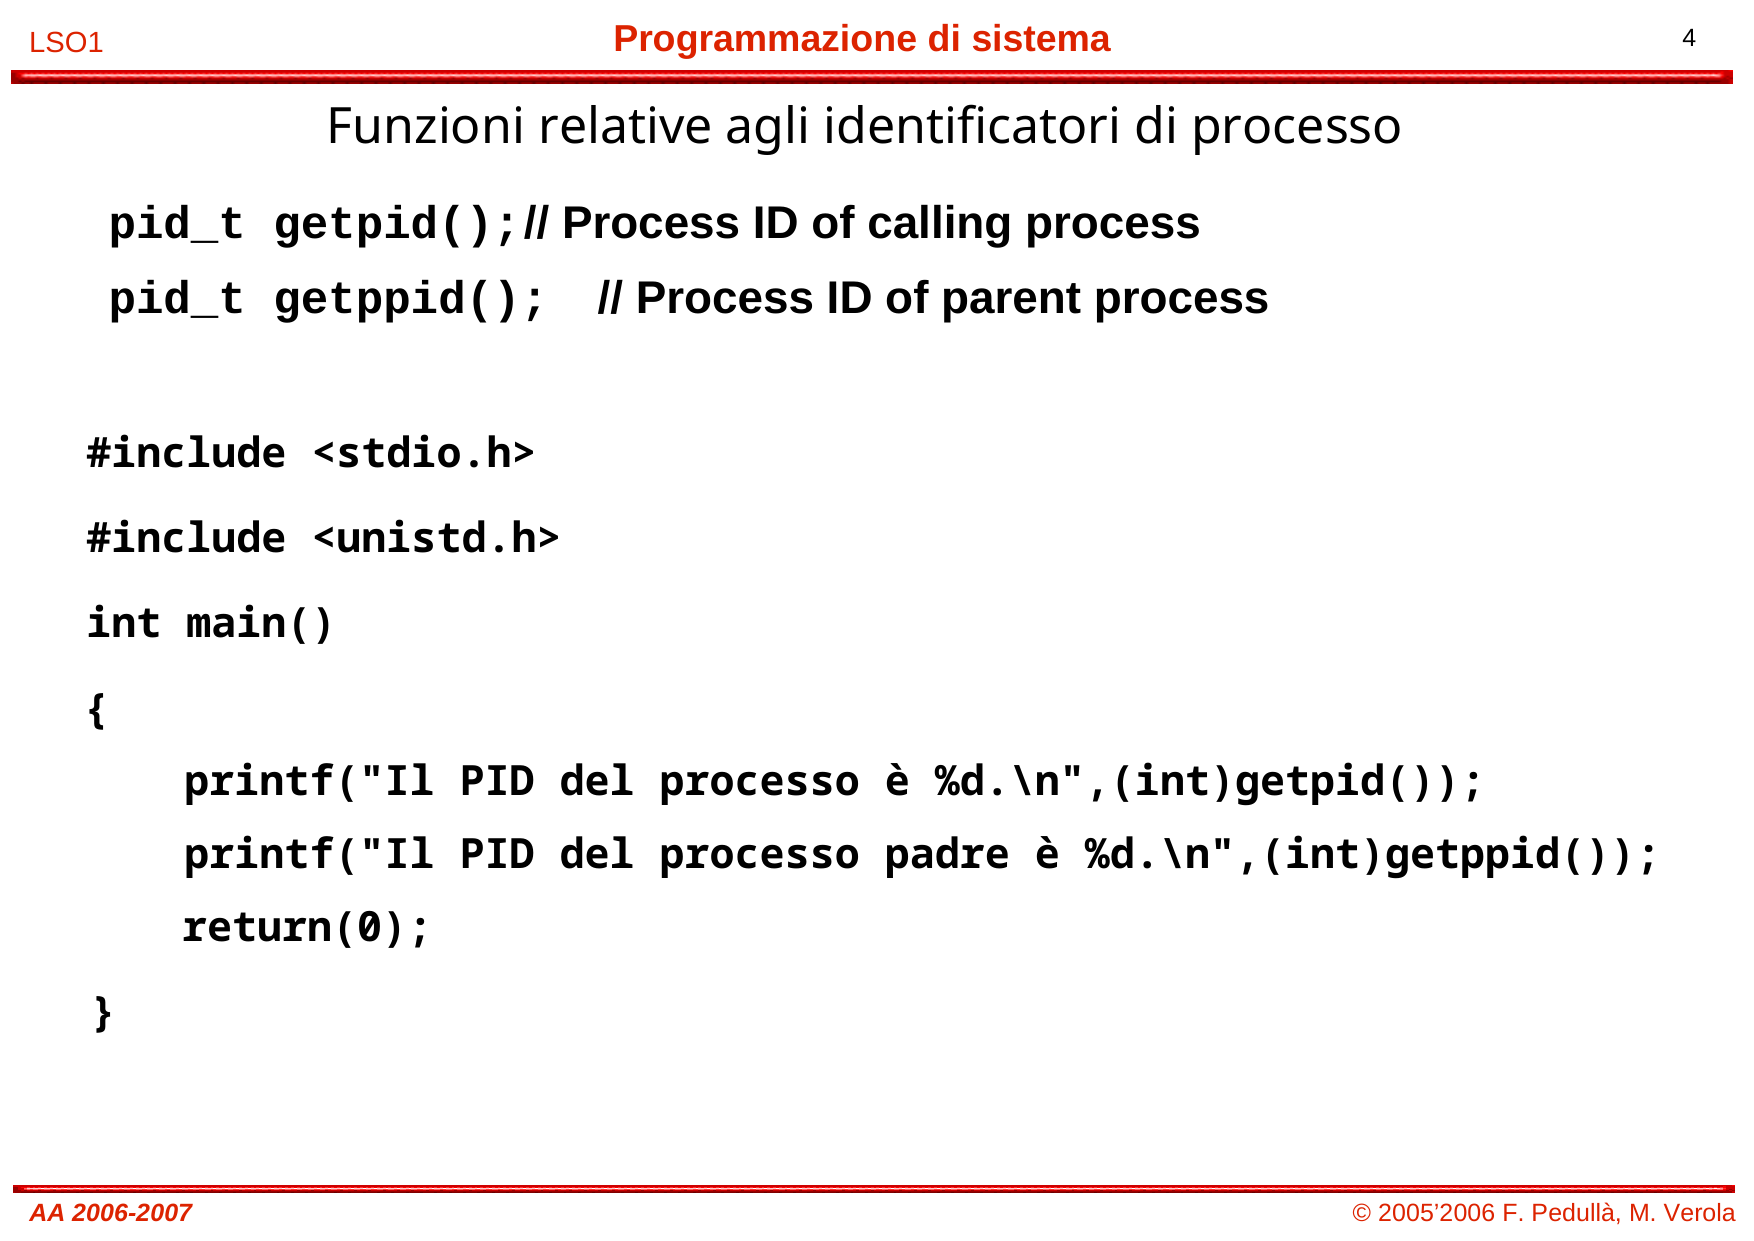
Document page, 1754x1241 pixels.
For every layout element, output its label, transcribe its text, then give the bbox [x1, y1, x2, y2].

picture [11, 70, 1733, 84]
list pid_t getpid(); // Process ID of calling process pid_t getppid(); // Process ID of parent process #include <stdio.h> #include <unistd.h> int main() { printf("Il PID del processo è %d.\n",(int)getpid()); printf("Il PID del processo padre è %d.\n",(int)getppid()); return(0); } [58, 188, 1696, 1006]
title Funzioni relative agli identificatori di processo [166, 78, 1565, 174]
picture [13, 1185, 1735, 1193]
